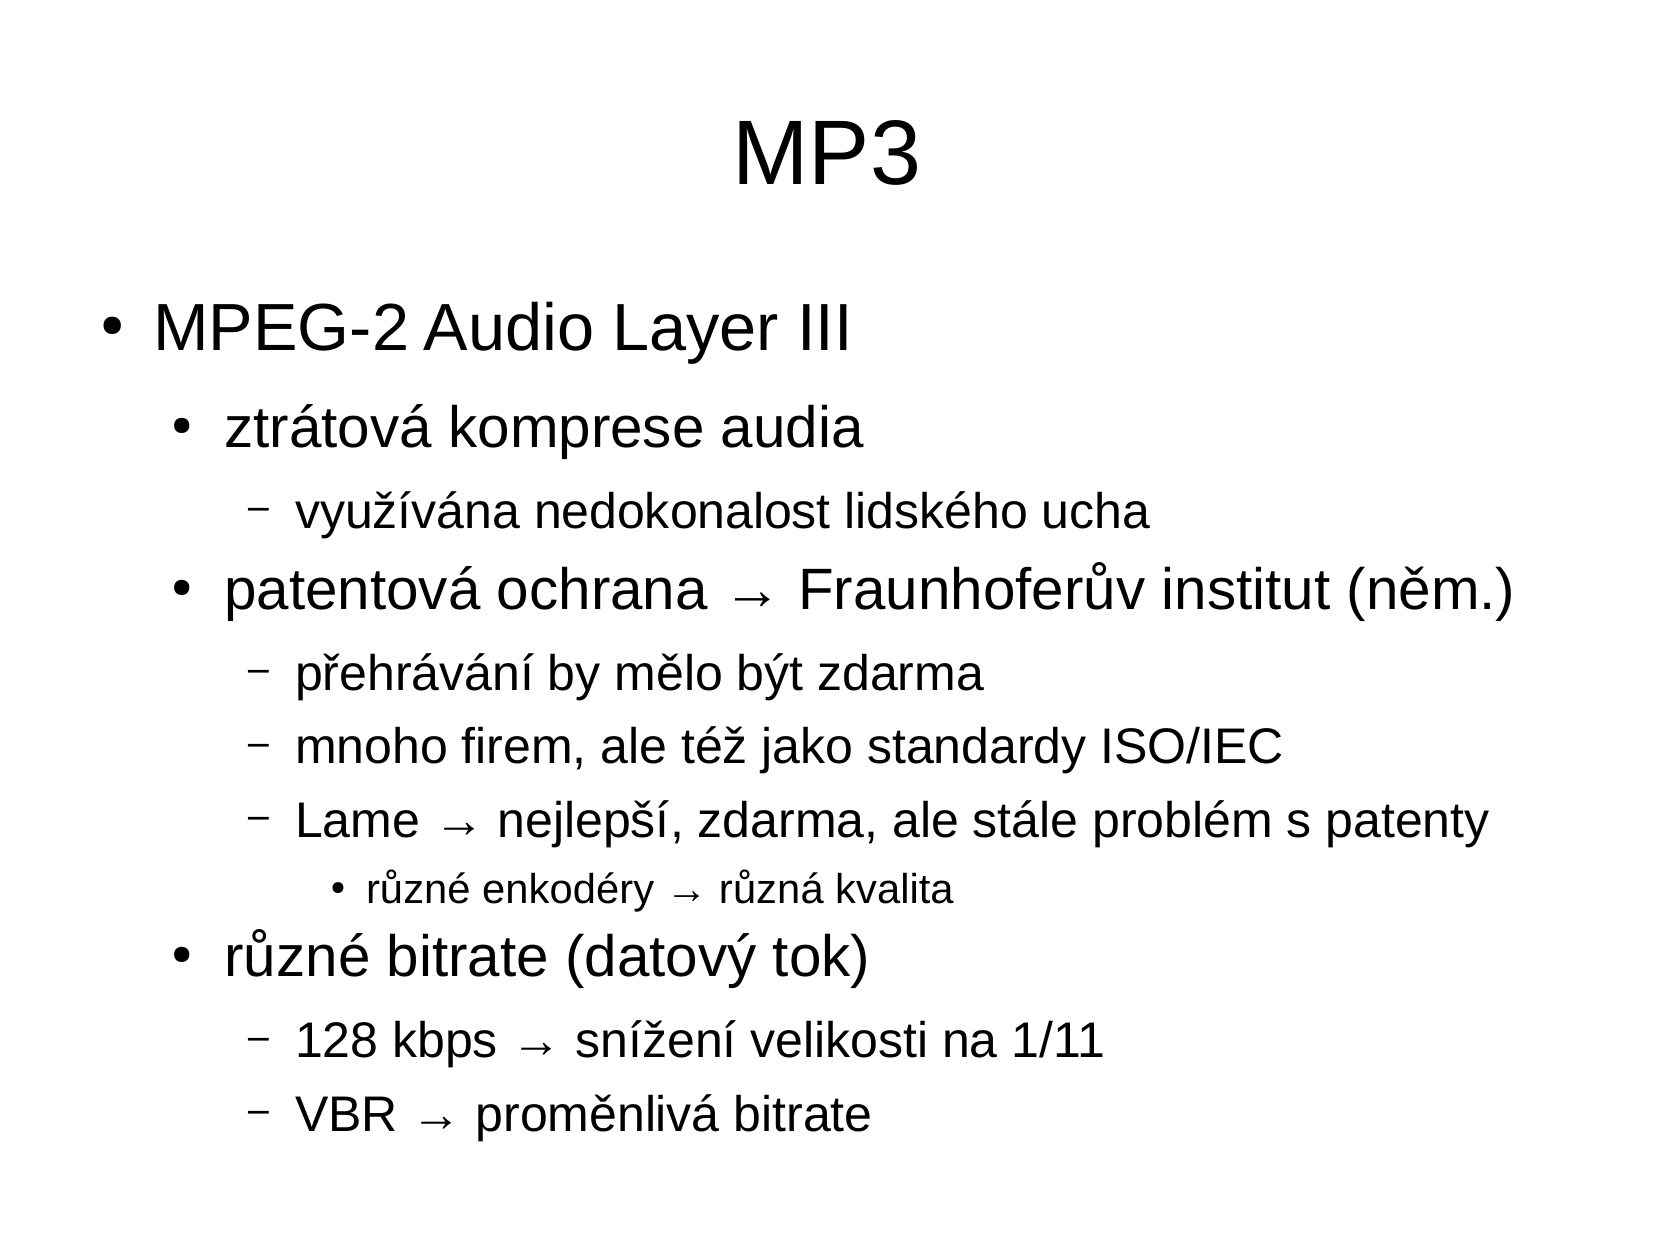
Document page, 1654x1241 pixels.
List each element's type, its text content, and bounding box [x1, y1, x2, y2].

list MPEG-2 Audio Layer III ztrátová komprese audia využívána nedokonalost lidského ucha patentová ochrana → Fraunhoferův institut (něm.) přehrávání by mělo být zdarma mnoho firem, ale též jako standardy ISO/IEC Lame → nejlepší, zdarma, ale stále problém s patenty různé enkodéry → různá kvalita různé bitrate (datový tok) 128 kbps → snížení velikosti na 1/11 VBR → proměnlivá bitrate [82, 290, 1571, 1109]
title MP3 [82, 49, 1571, 257]
